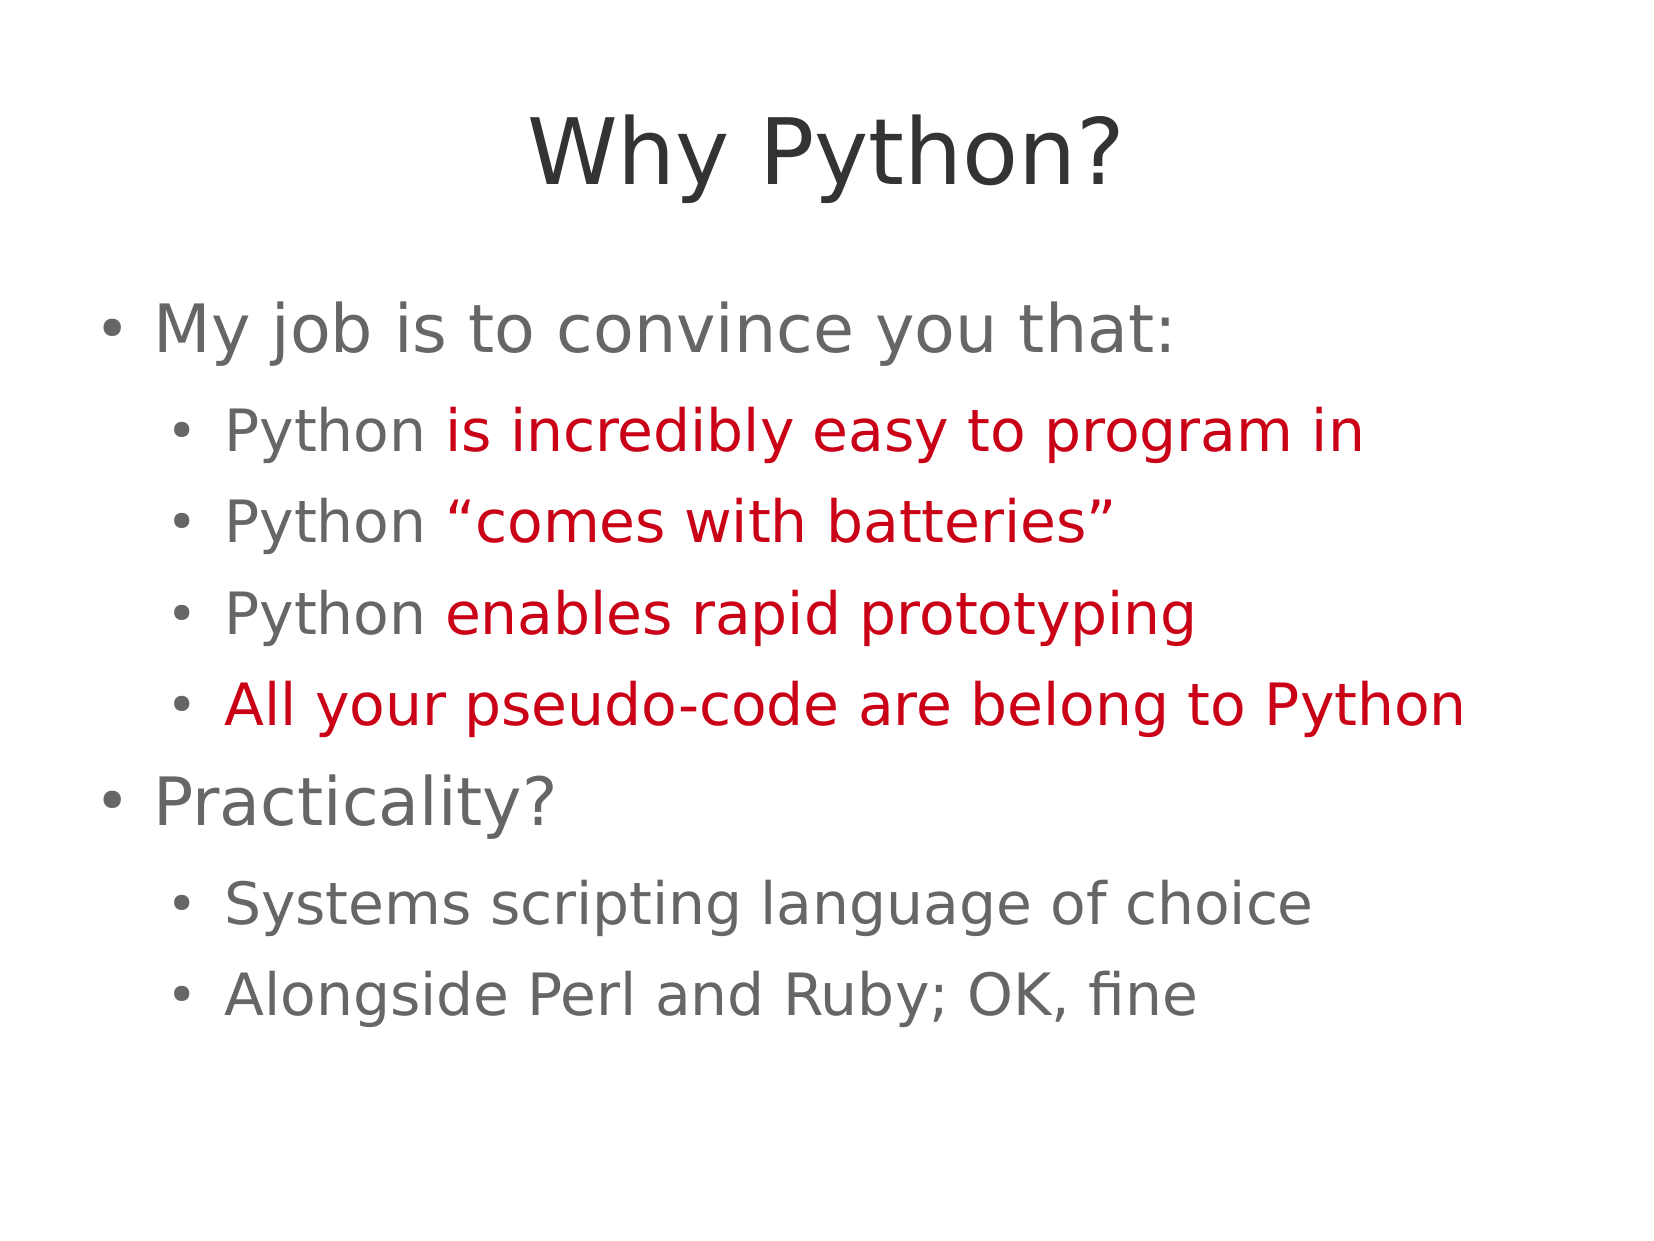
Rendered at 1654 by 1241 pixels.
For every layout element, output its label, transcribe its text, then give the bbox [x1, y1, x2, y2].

list My job is to convince you that: Python is incredibly easy to program in Python “comes with batteries” Python enables rapid prototyping All your pseudo-code are belong to Python Practicality? Systems scripting language of choice Alongside Perl and Ruby; OK, fine [82, 290, 1571, 1109]
title Why Python? [82, 56, 1571, 250]
